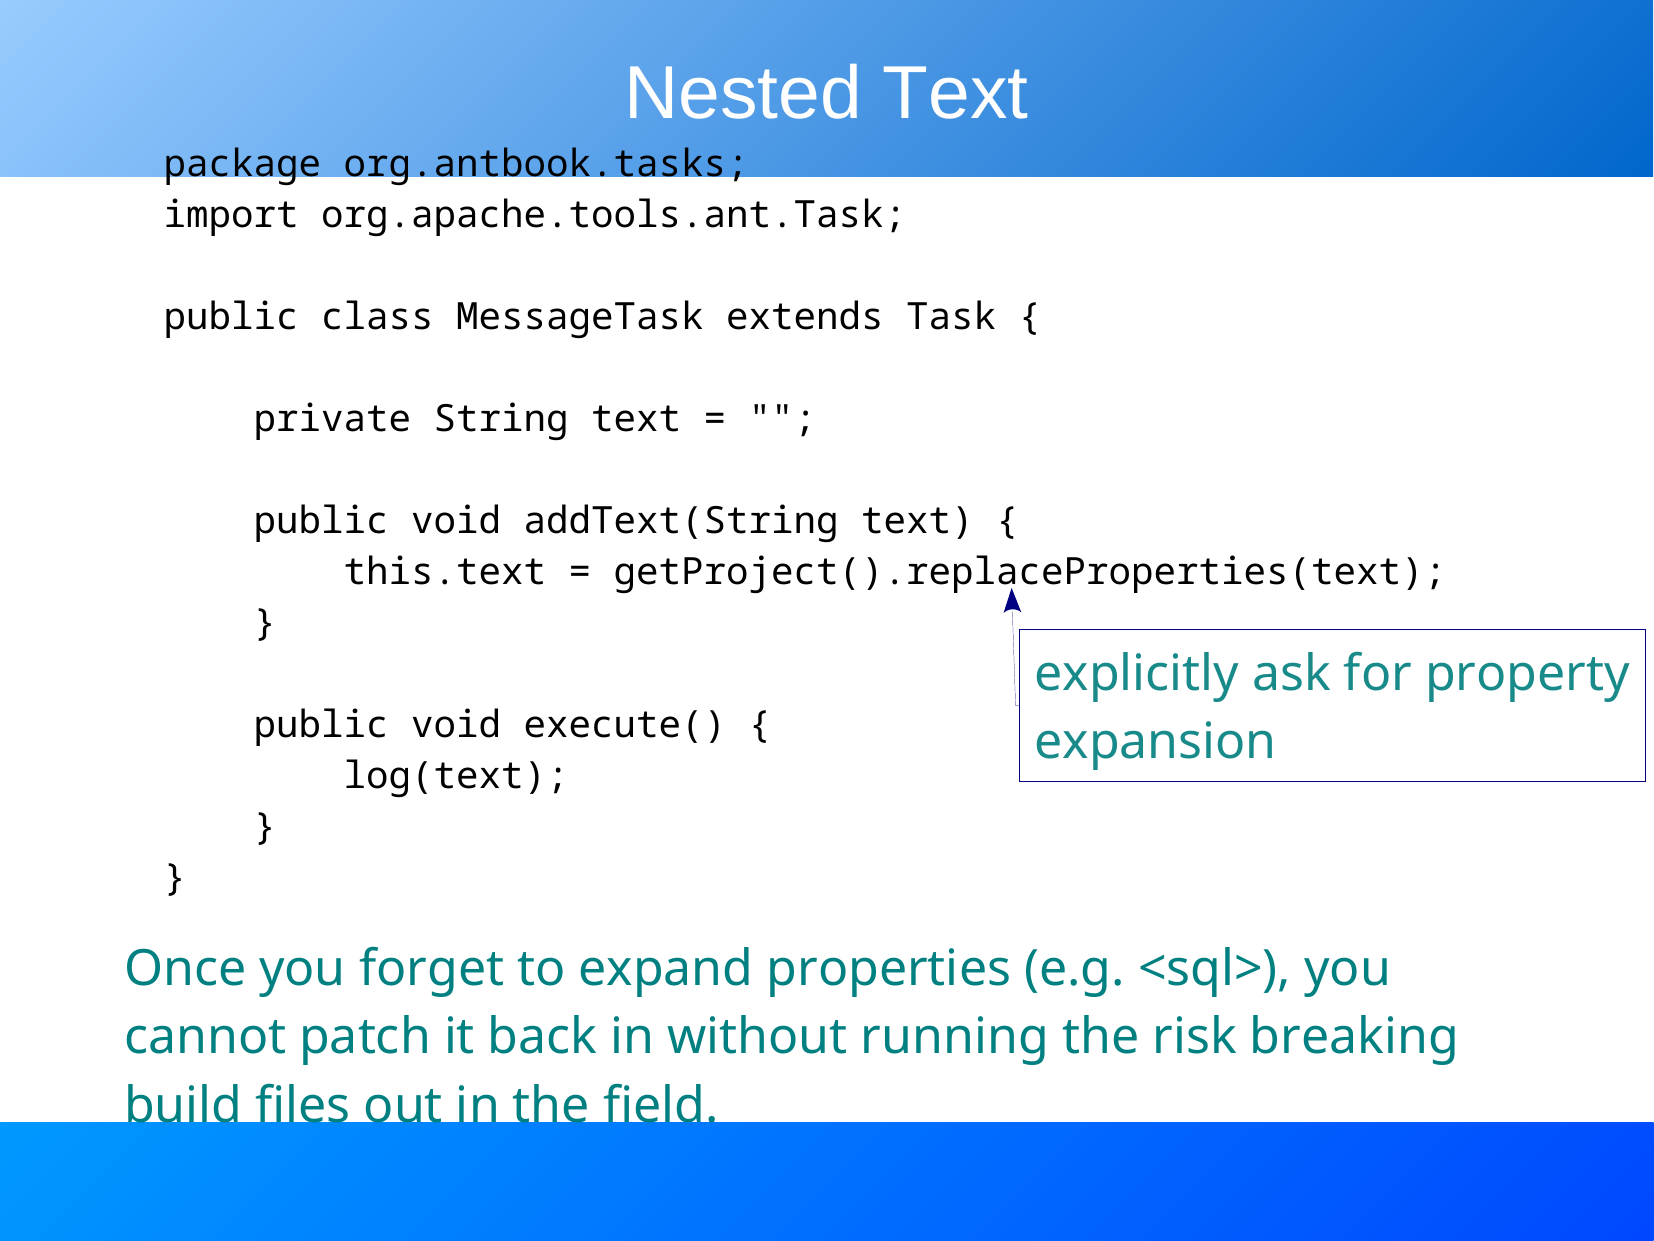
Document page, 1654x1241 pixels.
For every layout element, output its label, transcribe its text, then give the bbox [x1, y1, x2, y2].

text_box Once you forget to expand properties (e.g. <sql>), you cannot patch it back in without running the risk breaking build files out in the field. [109, 924, 1534, 1059]
title Nested Text [82, 22, 1571, 163]
text_box package org.antbook.tasks; import org.apache.tools.ant.Task; public class MessageTask extends Task { private String text = ""; public void addText(String text) { this.text = getProject().replaceProperties(text); } public void execute() { log(text); } } [148, 236, 1549, 852]
text_box explicitly ask for property expansion [1019, 629, 1646, 782]
